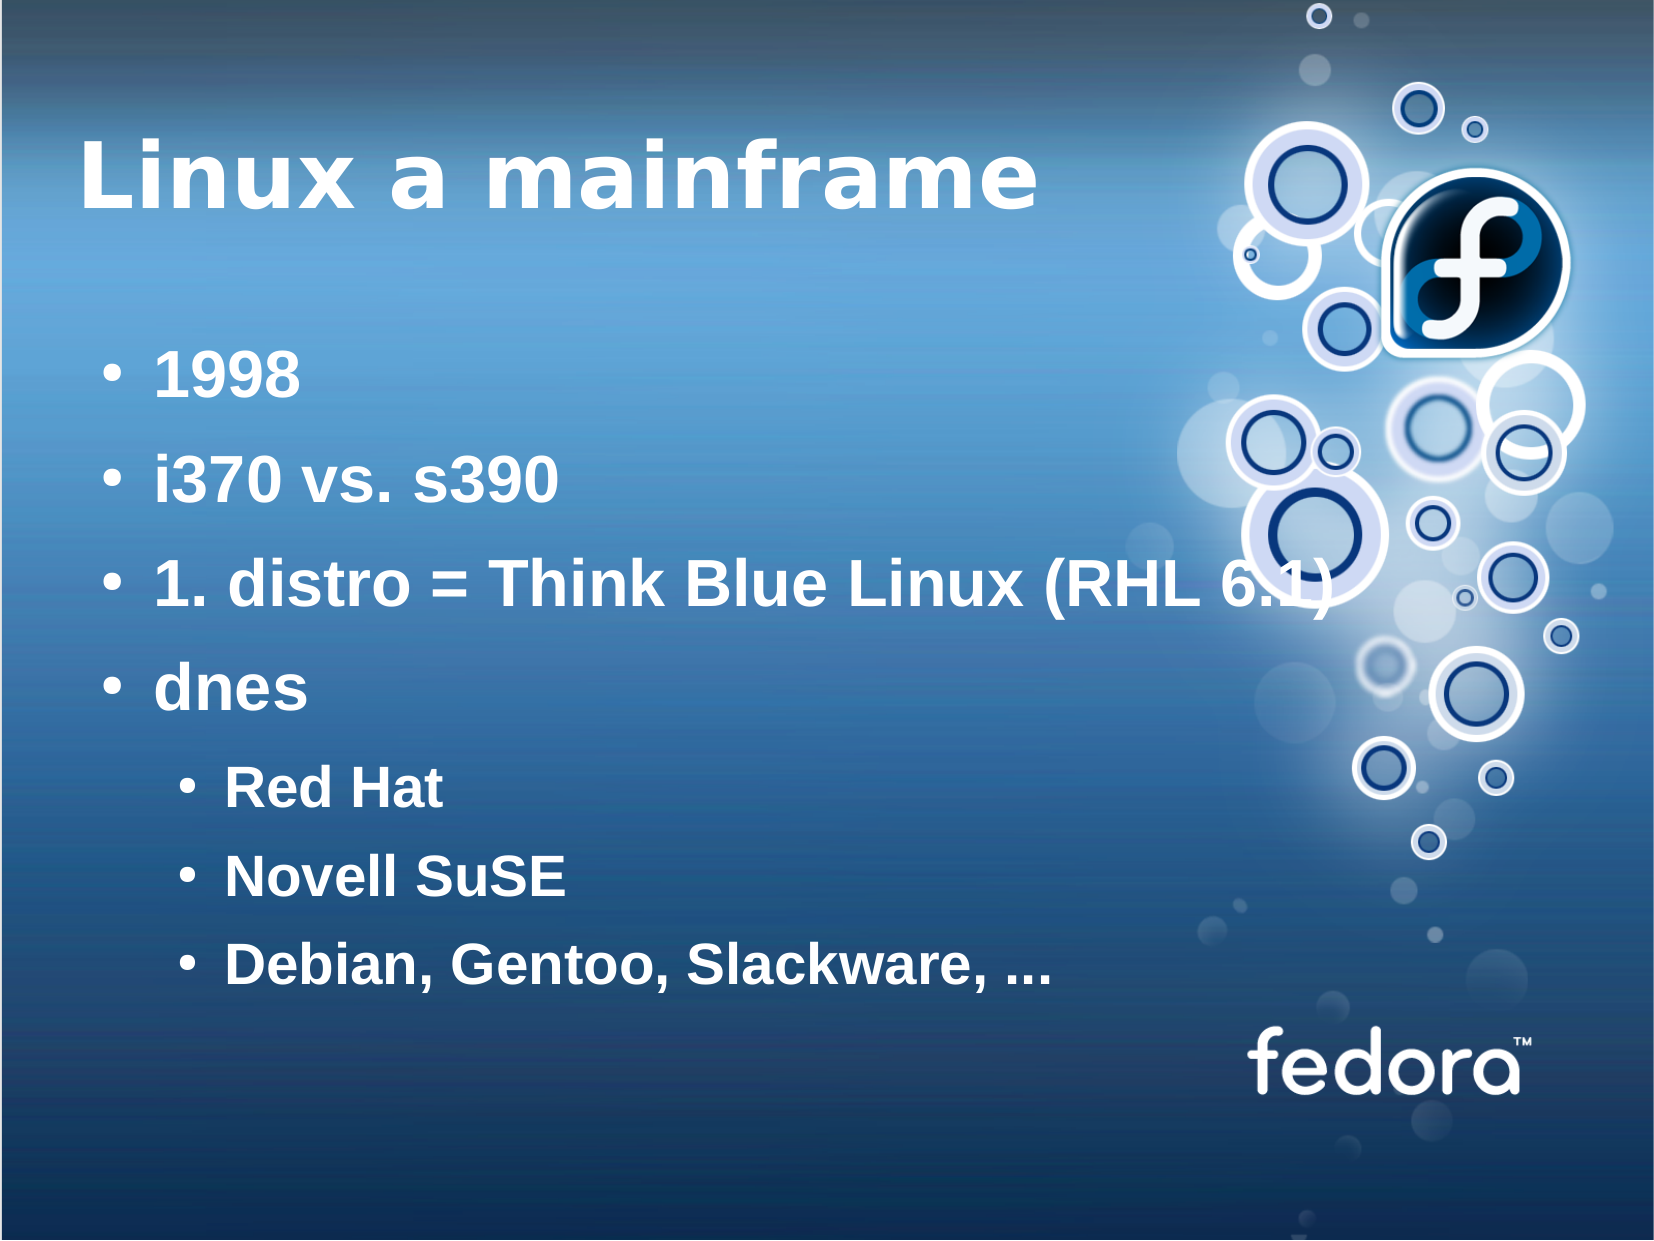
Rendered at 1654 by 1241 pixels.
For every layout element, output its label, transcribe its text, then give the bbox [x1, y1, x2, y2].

picture [1, 0, 1654, 1240]
list 1998 i370 vs. s390 1. distro = Think Blue Linux (RHL 6.1) dnes Red Hat Novell SuSE Debian, Gentoo, Slackware, ... [82, 337, 1388, 1142]
title Linux a mainframe [76, 80, 1565, 273]
